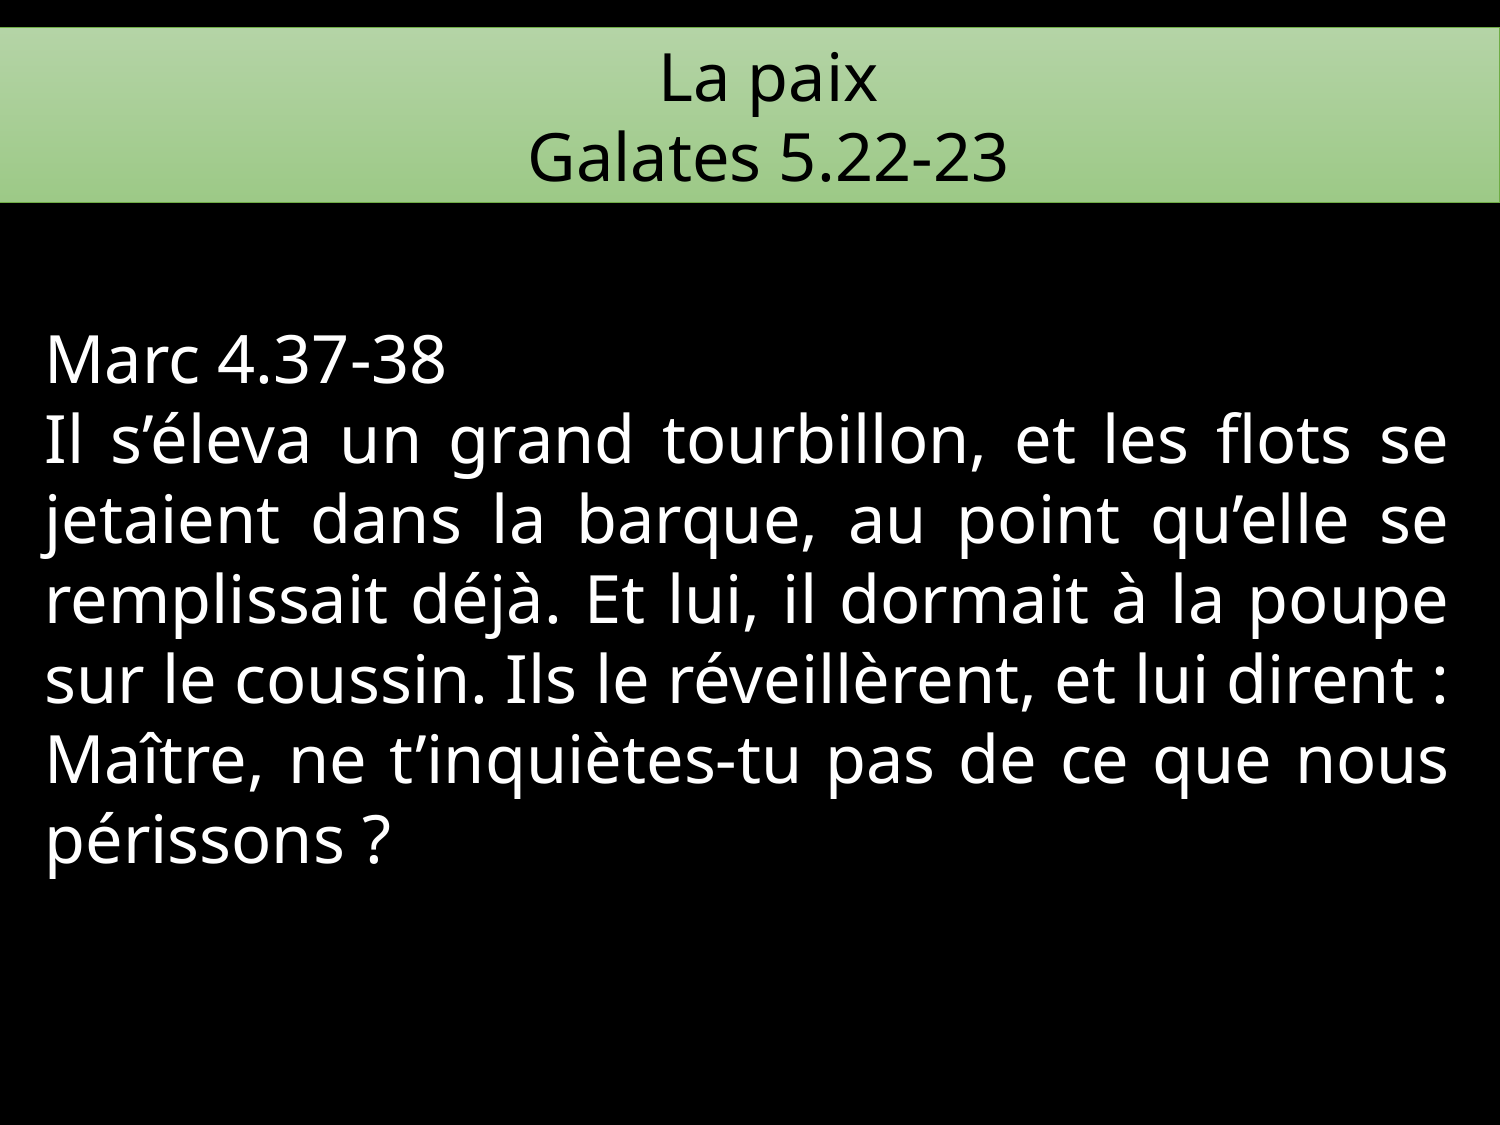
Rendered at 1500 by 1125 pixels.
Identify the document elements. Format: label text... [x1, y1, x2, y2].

text_box Marc 4.37-38 Il s’éleva un grand tourbillon, et les flots se jetaient dans la barque, au point qu’elle se remplissait déjà. Et lui, il dormait à la poupe sur le coussin. Ils le réveillèrent, et lui dirent : Maître, ne t’inquiètes-tu pas de ce que nous périssons ? [29, 309, 1467, 885]
text_box La paix Galates 5.22-23 [0, 27, 1500, 203]
